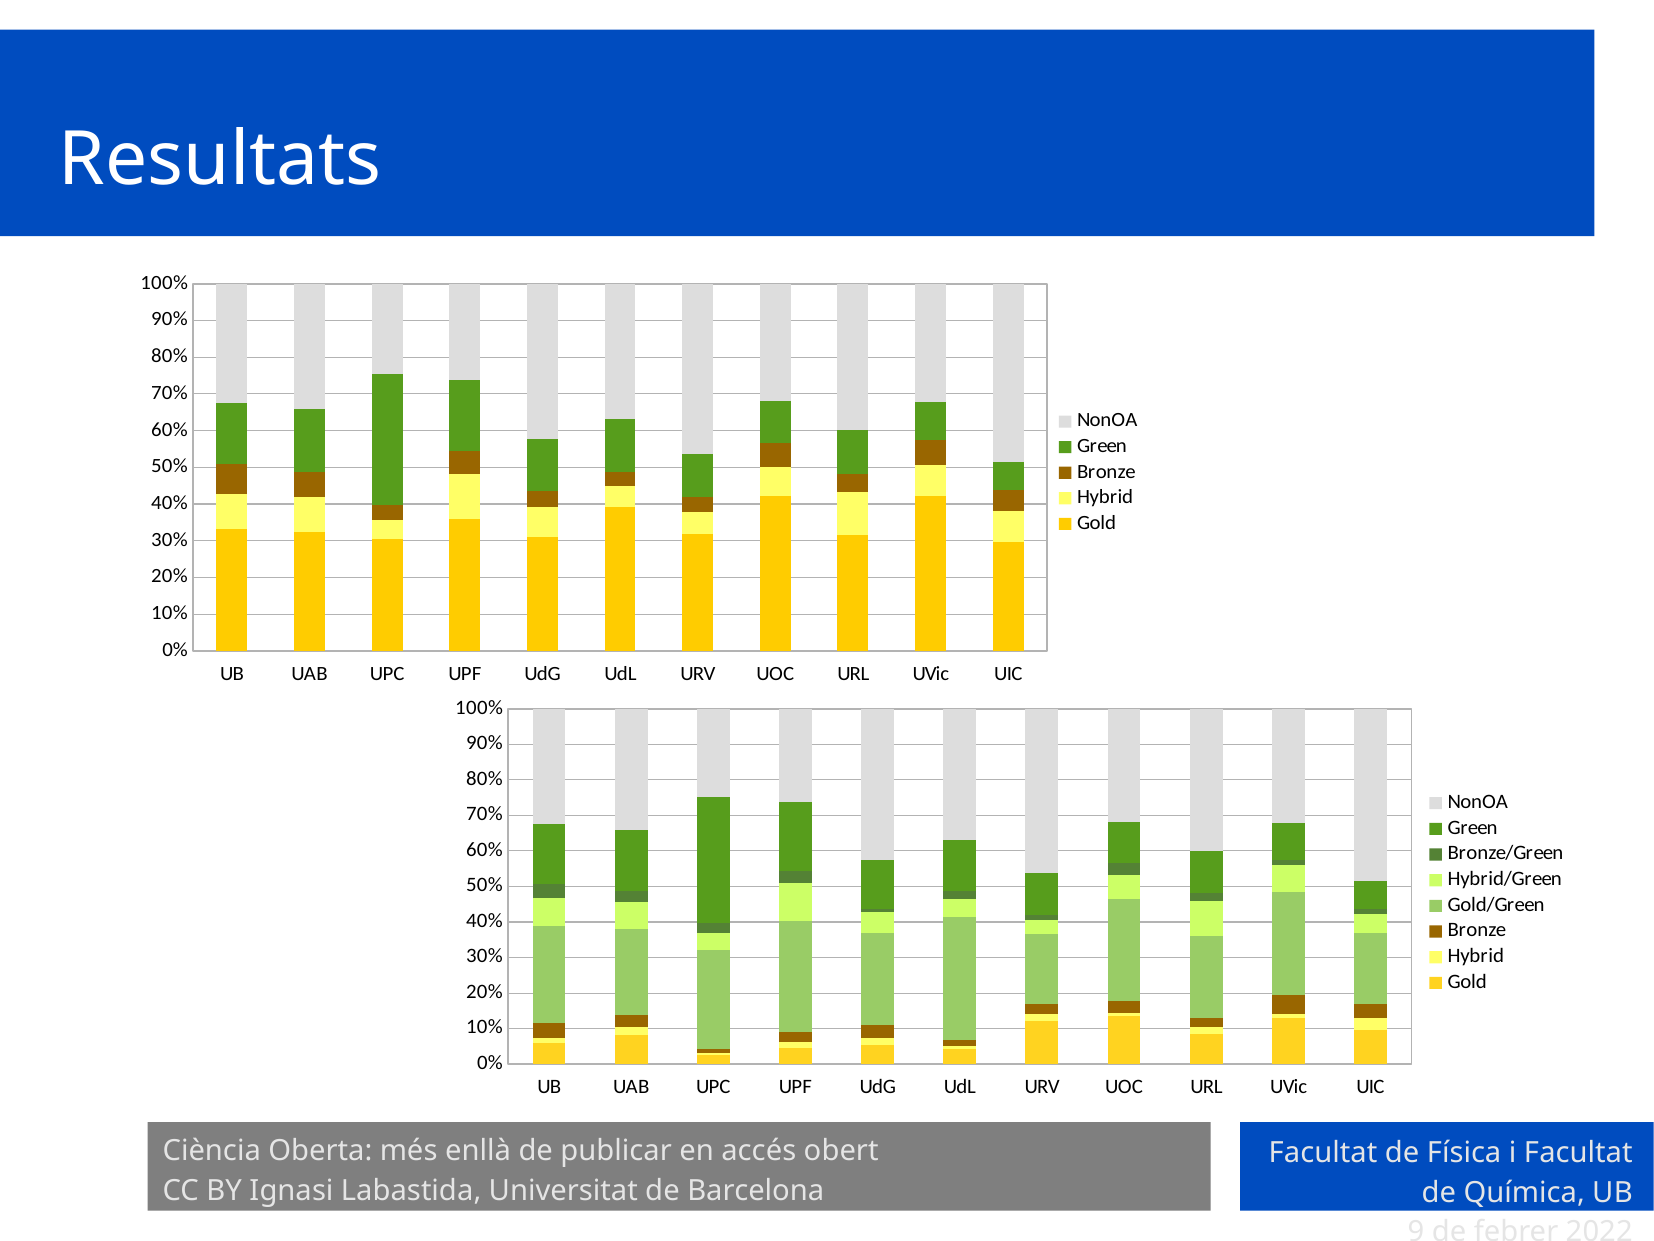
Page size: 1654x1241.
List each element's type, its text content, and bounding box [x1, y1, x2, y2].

chart [389, 696, 1583, 1099]
title Resultats [59, 59, 1595, 207]
chart [70, 271, 1158, 686]
